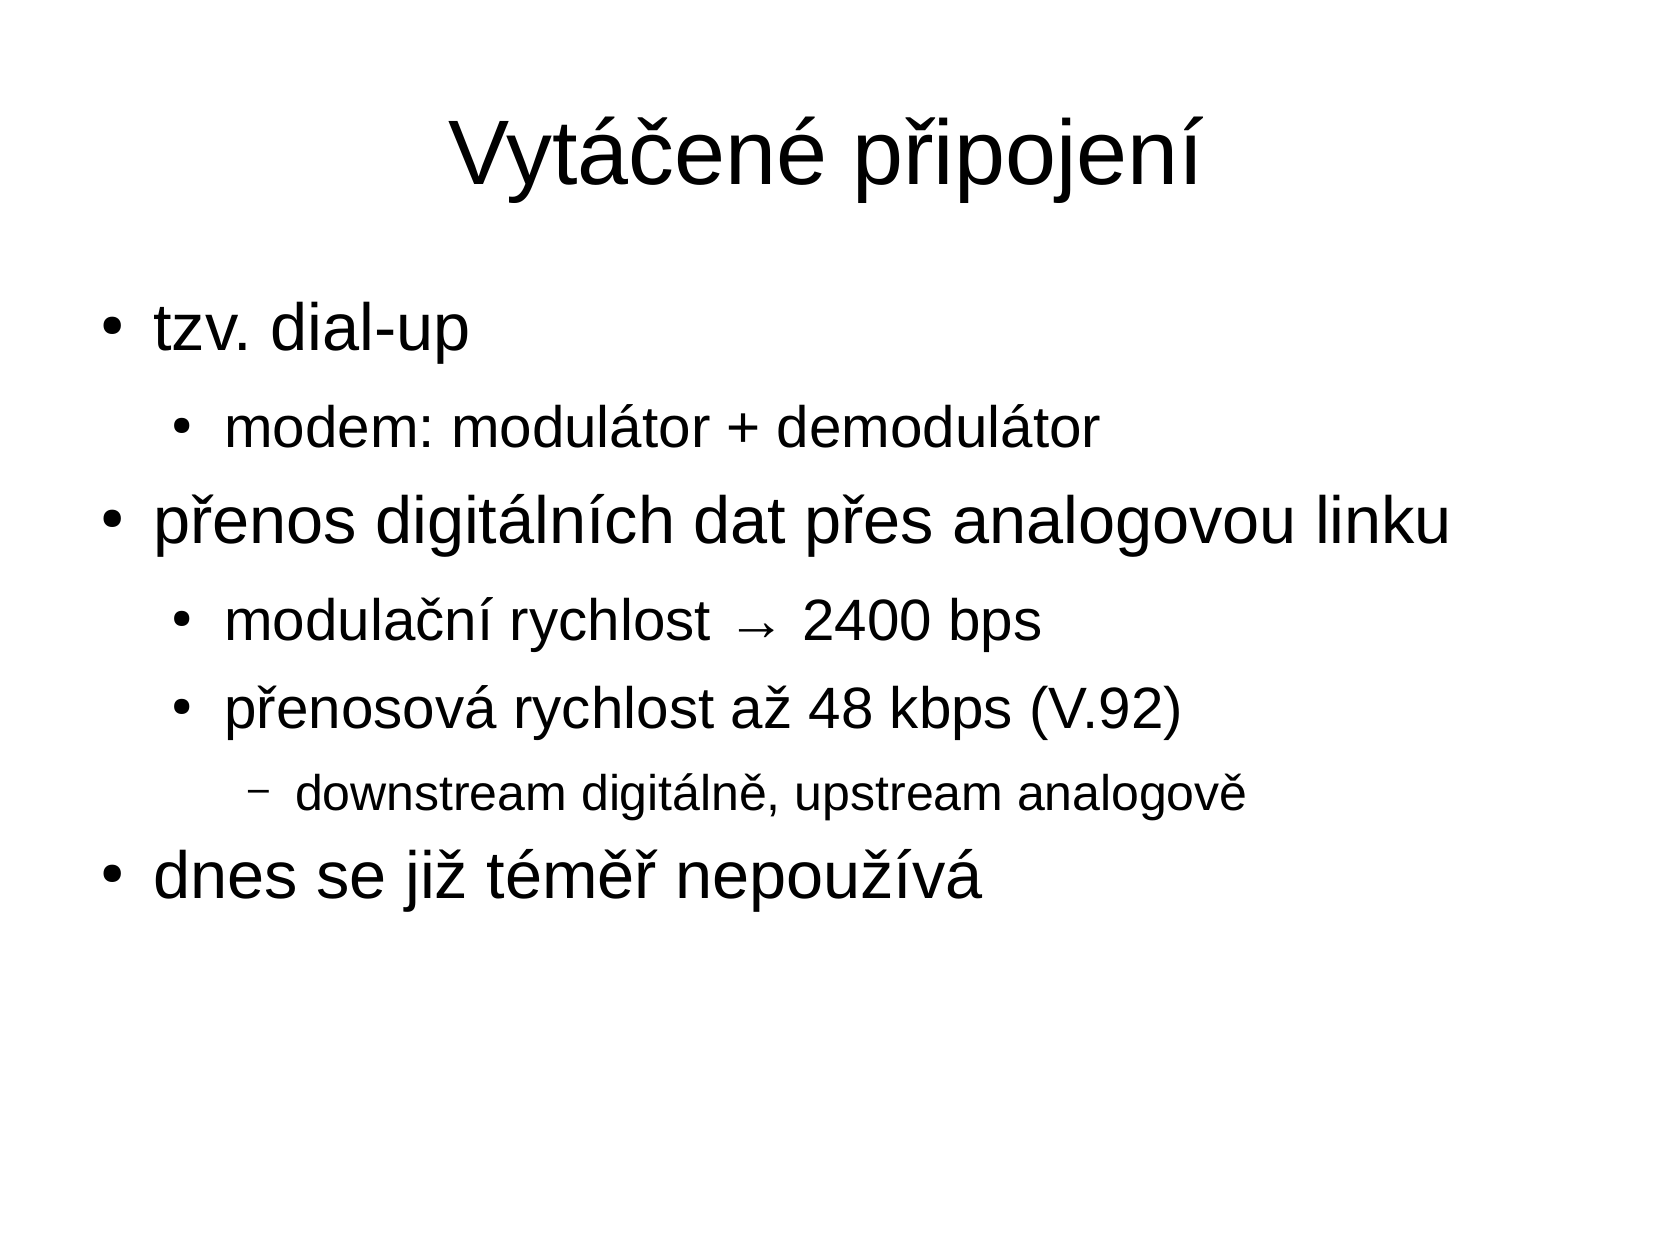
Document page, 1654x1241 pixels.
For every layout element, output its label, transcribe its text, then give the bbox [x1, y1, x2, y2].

list tzv. dial-up modem: modulátor + demodulátor přenos digitálních dat přes analogovou linku modulační rychlost → 2400 bps přenosová rychlost až 48 kbps (V.92) downstream digitálně, upstream analogově dnes se již téměř nepoužívá [82, 290, 1571, 1094]
title Vytáčené připojení [82, 56, 1571, 250]
